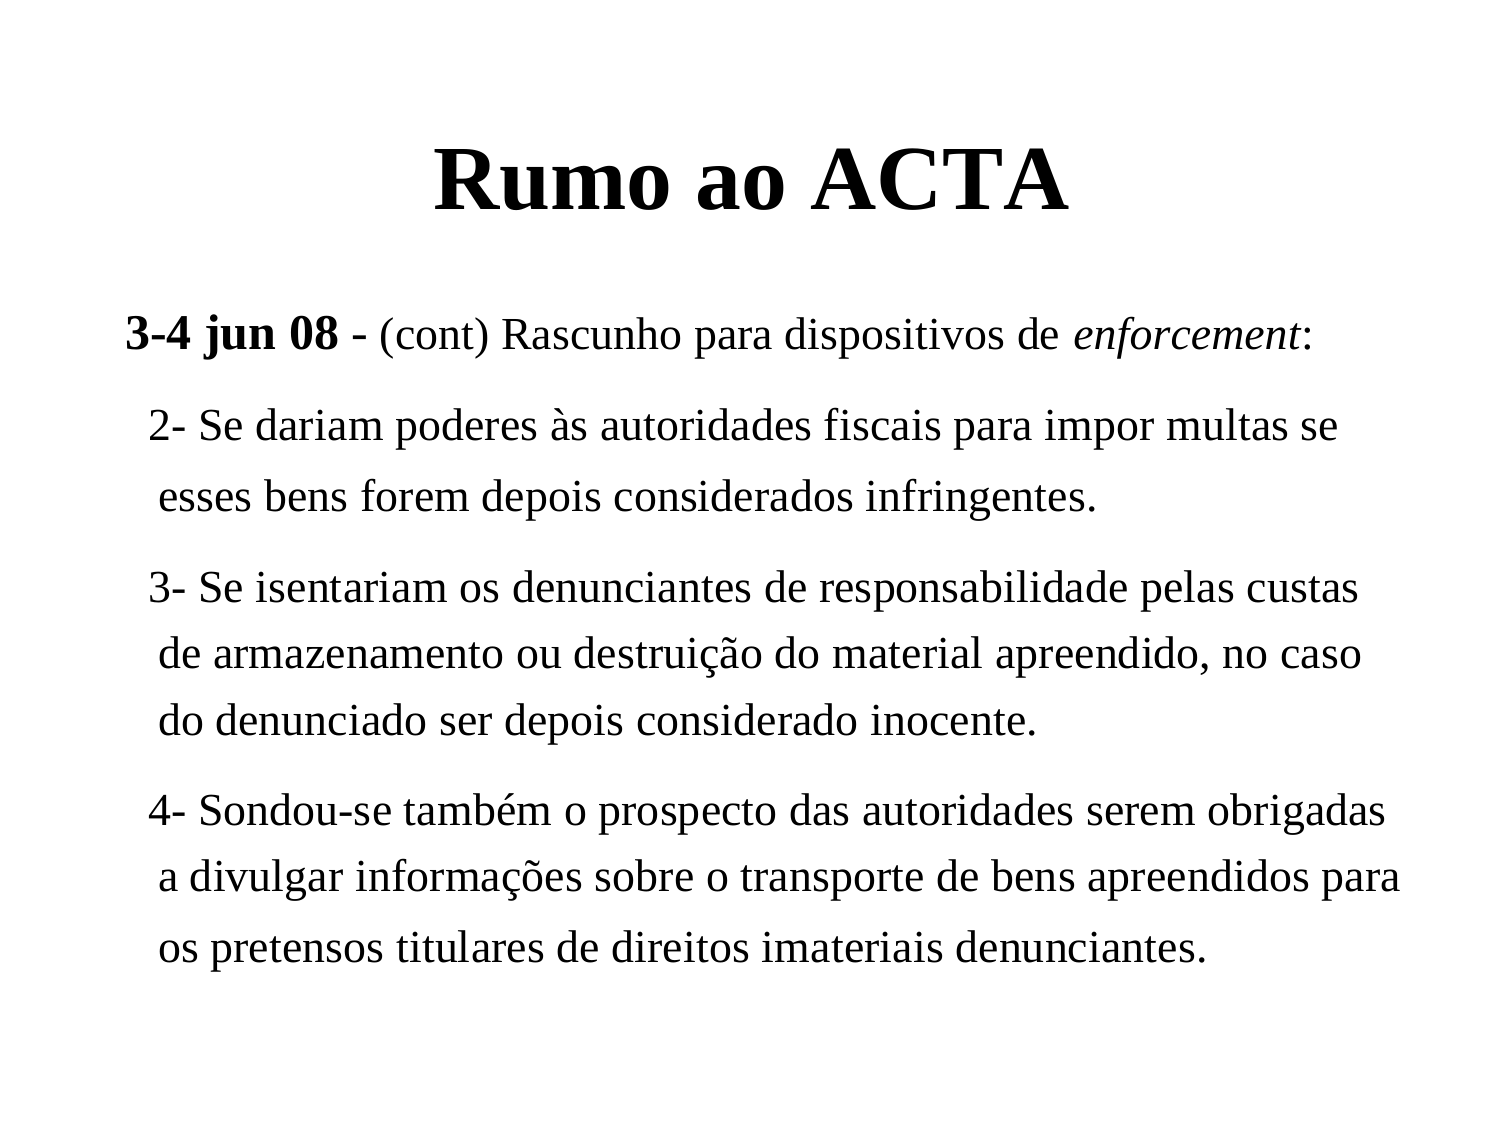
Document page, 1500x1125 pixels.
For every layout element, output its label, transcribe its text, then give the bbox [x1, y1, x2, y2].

title Rumo ao ACTA [87, 52, 1416, 307]
text_box 3-4 jun 08 - (cont) Rascunho para dispositivos de enforcement: 2- Se dariam poderes às autoridades fiscais para impor multas se esses bens forem depois considerados infringentes. 3- Se isentariam os denunciantes de responsabilidade pelas custas de armazenamento ou destruição do material apreendido, no caso do denunciado ser depois considerado inocente. 4- Sondou-se também o prospecto das autoridades serem obrigadas a divulgar informações sobre o transporte de bens apreendidos para os pretensos titulares de direitos imateriais denunciantes. [98, 280, 1425, 982]
